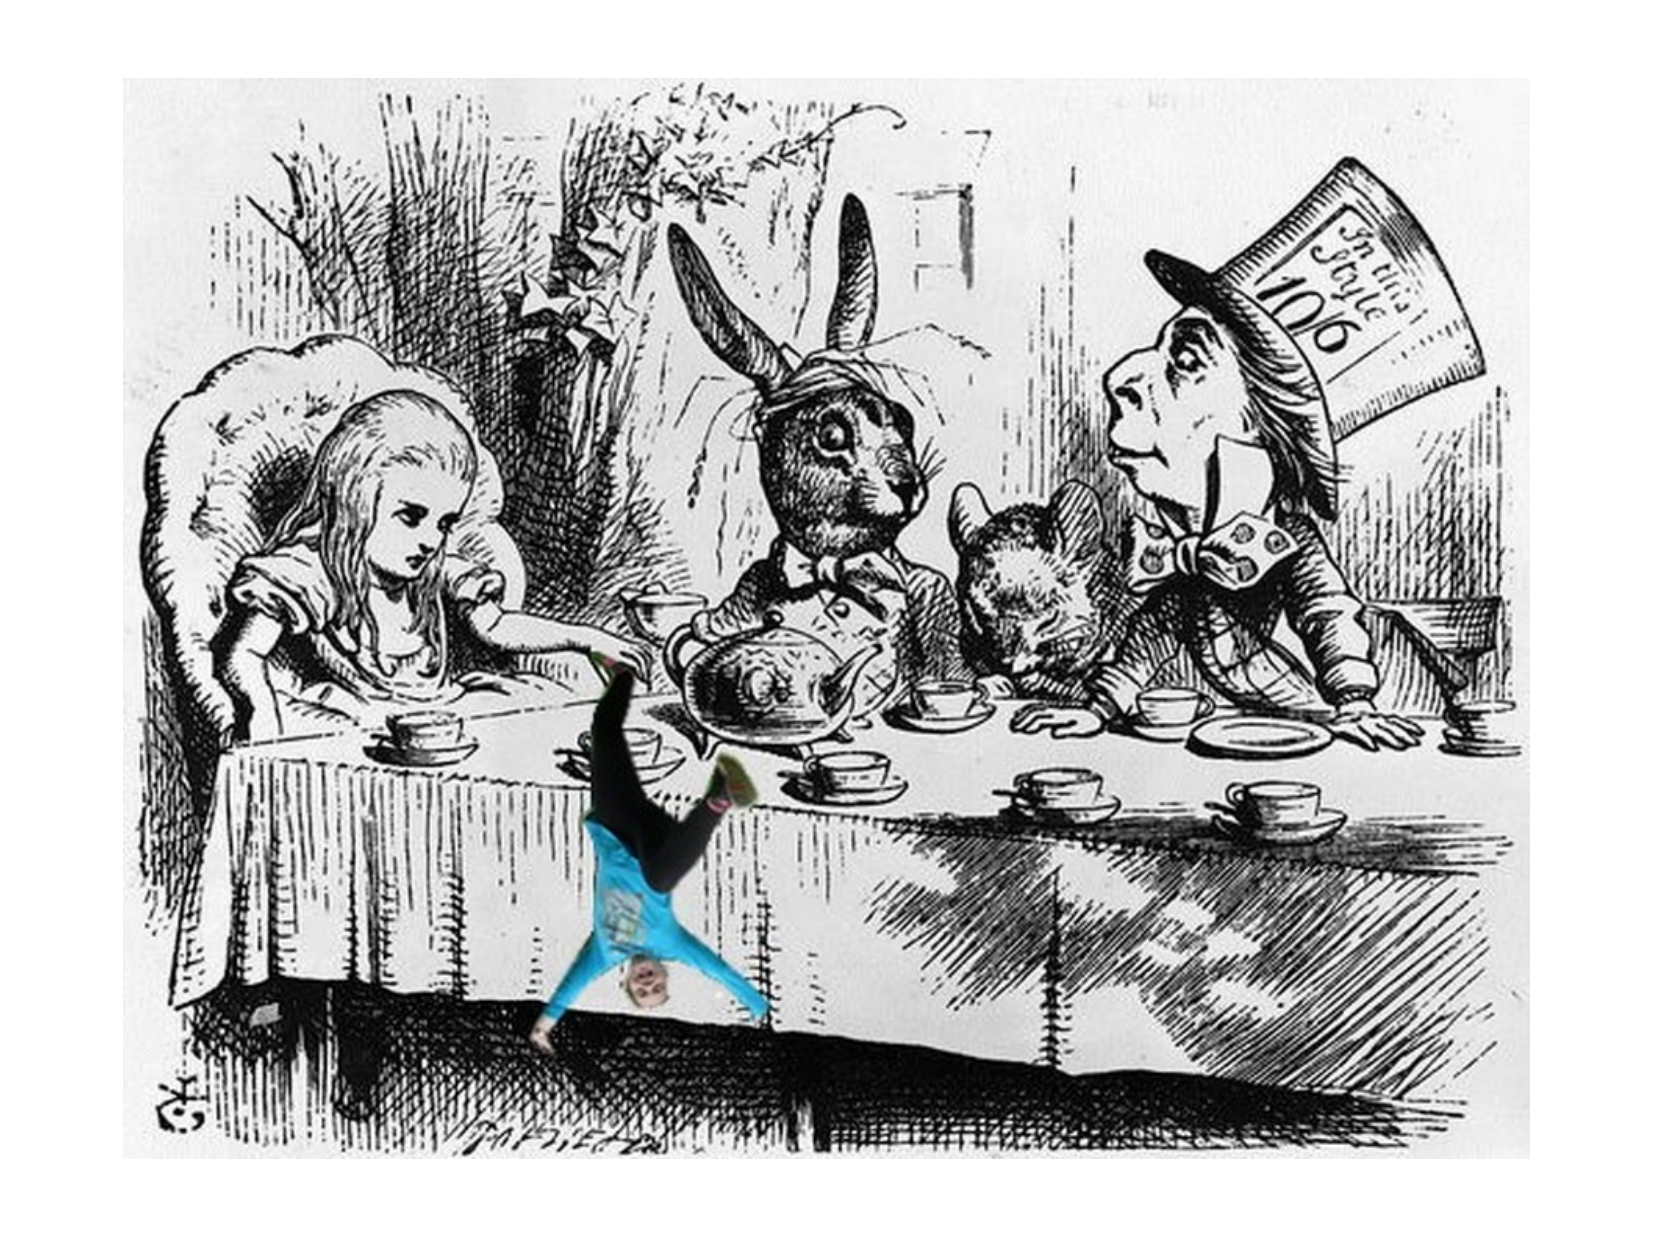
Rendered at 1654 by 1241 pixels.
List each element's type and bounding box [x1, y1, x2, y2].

picture [123, 78, 1530, 1159]
